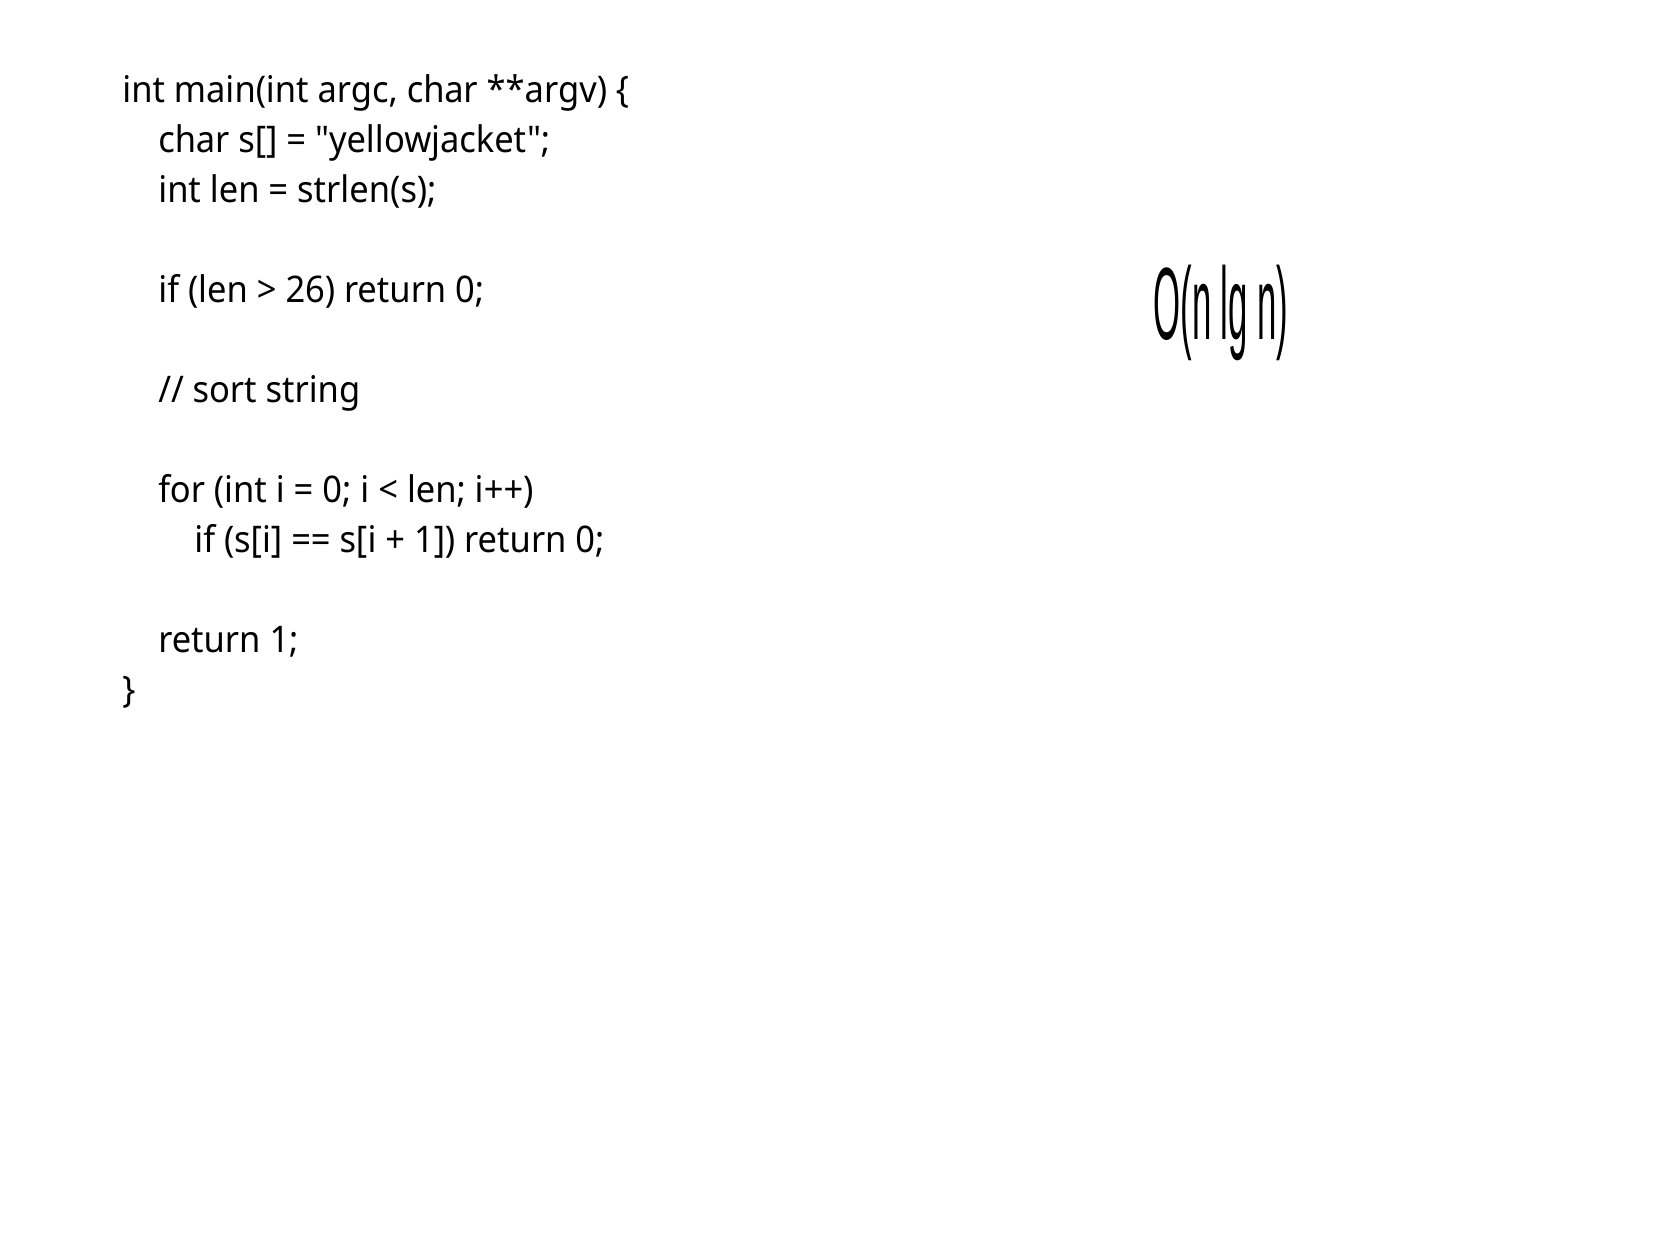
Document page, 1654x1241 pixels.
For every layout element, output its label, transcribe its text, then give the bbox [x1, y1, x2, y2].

text_box int main(int argc, char **argv) { char s[] = "yellowjacket"; int len = strlen(s); if (len > 26) return 0; // sort string for (int i = 0; i < len; i++) if (s[i] == s[i + 1]) return 0; return 1; } [107, 55, 645, 721]
text_box O(n lg n) [1138, 239, 1306, 370]
